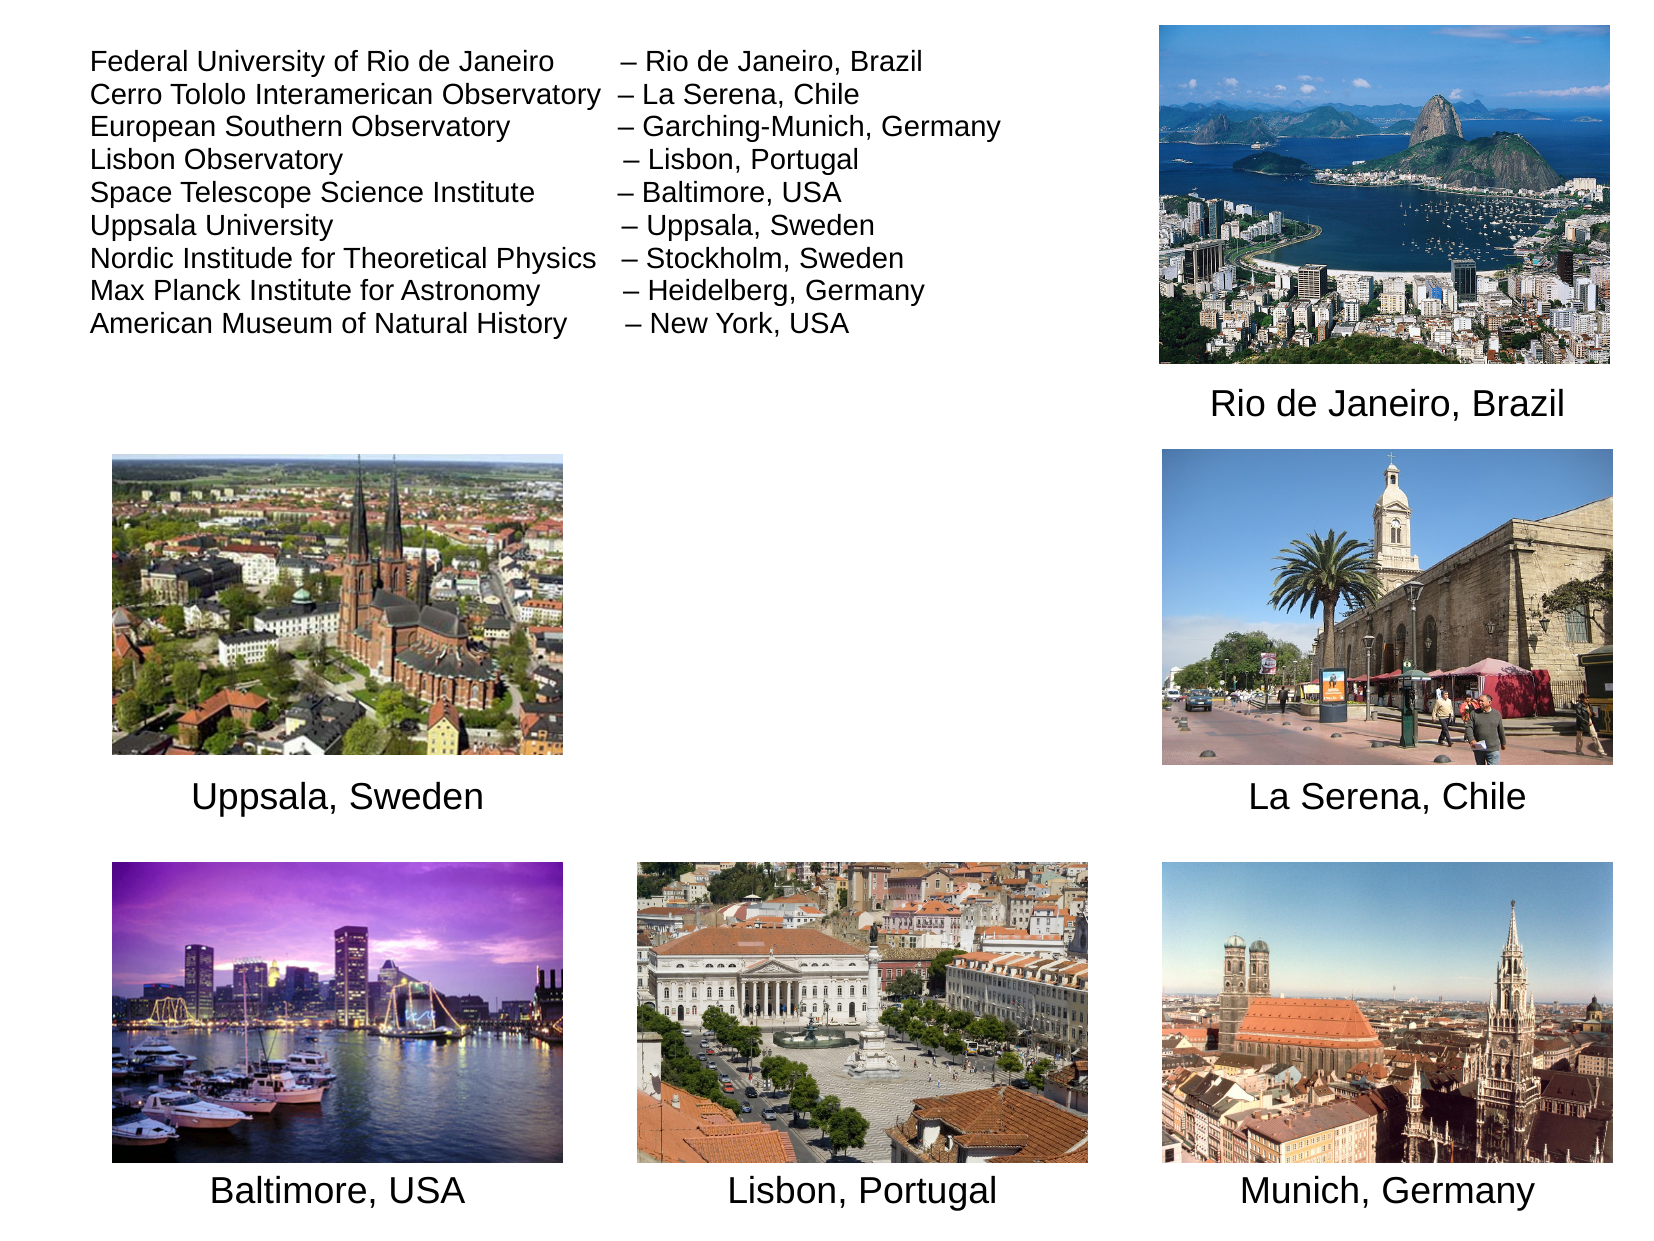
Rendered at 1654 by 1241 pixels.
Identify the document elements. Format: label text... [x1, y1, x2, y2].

text_box Rio de Janeiro, Brazil [1162, 375, 1613, 432]
picture [112, 454, 563, 755]
picture [112, 862, 563, 1162]
picture [1159, 25, 1610, 364]
text_box Lisbon, Portugal [637, 1162, 1088, 1220]
picture [1162, 449, 1613, 766]
picture [637, 862, 1088, 1162]
text_box Uppsala, Sweden [112, 768, 563, 826]
picture [1162, 862, 1613, 1162]
text_box Federal University of Rio de Janeiro – Rio de Janeiro, Brazil Cerro Tololo Interamerican Observatory – La Serena, Chile European Southern Observatory – Garching-Munich, Germany Lisbon Observatory – Lisbon, Portugal Space Telescope Science Institute – Baltimore, USA Uppsala University – Uppsala, Sweden Nordic Institude for Theoretical Physics – Stockholm, Sweden Max Planck Institute for Astronomy – Heidelberg, Germany American Museum of Natural History – New York, USA [75, 37, 1051, 348]
text_box Baltimore, USA [112, 1162, 563, 1220]
text_box Munich, Germany [1162, 1162, 1613, 1220]
text_box La Serena, Chile [1162, 768, 1613, 826]
